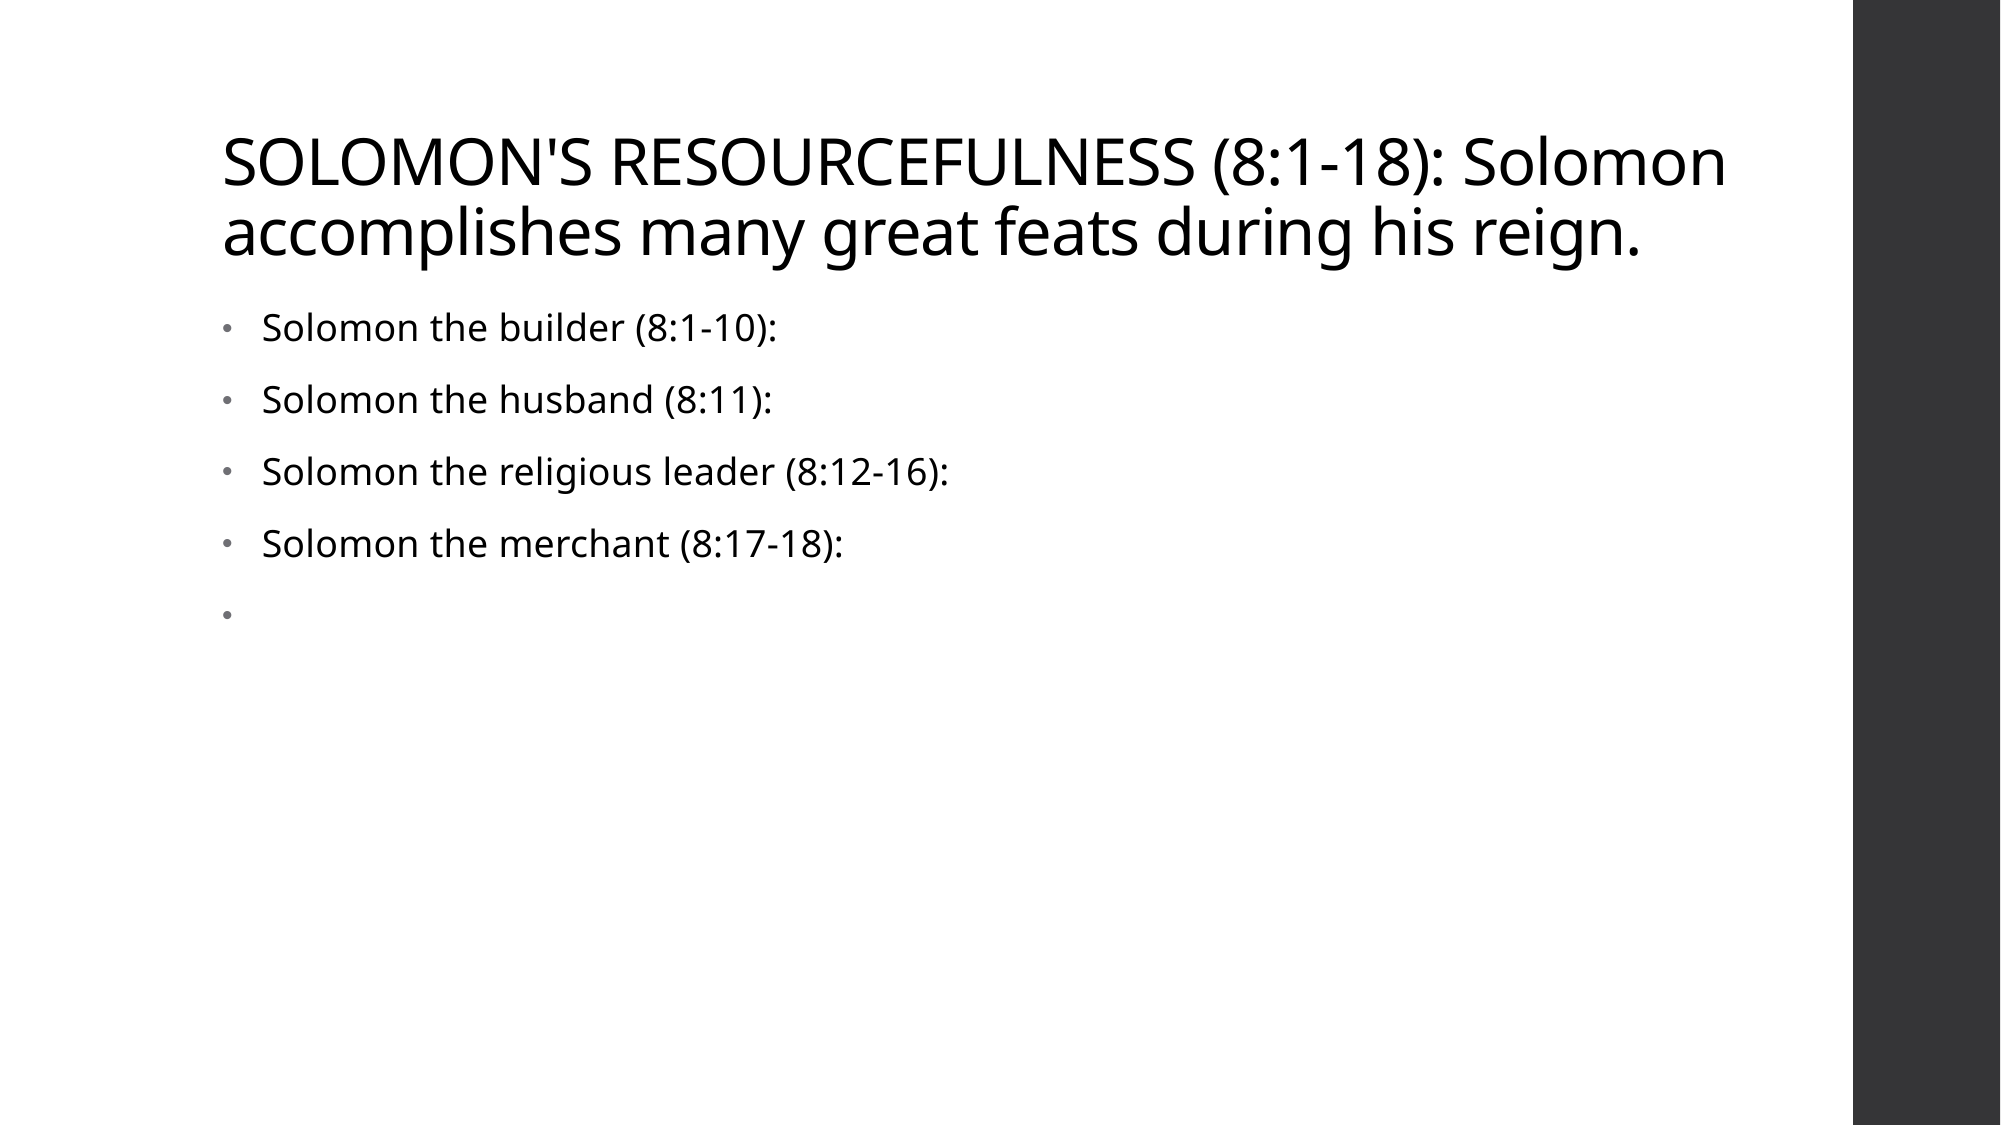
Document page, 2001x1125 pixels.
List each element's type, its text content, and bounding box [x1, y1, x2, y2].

list Solomon the builder (8:1-10): Solomon the husband (8:11): Solomon the religious leader (8:12-16): Solomon the merchant (8:17-18): [206, 299, 1617, 1014]
title SOLOMON'S RESOURCEFULNESS (8:1-18): Solomon accomplishes many great feats during his reign. [206, 60, 1797, 278]
